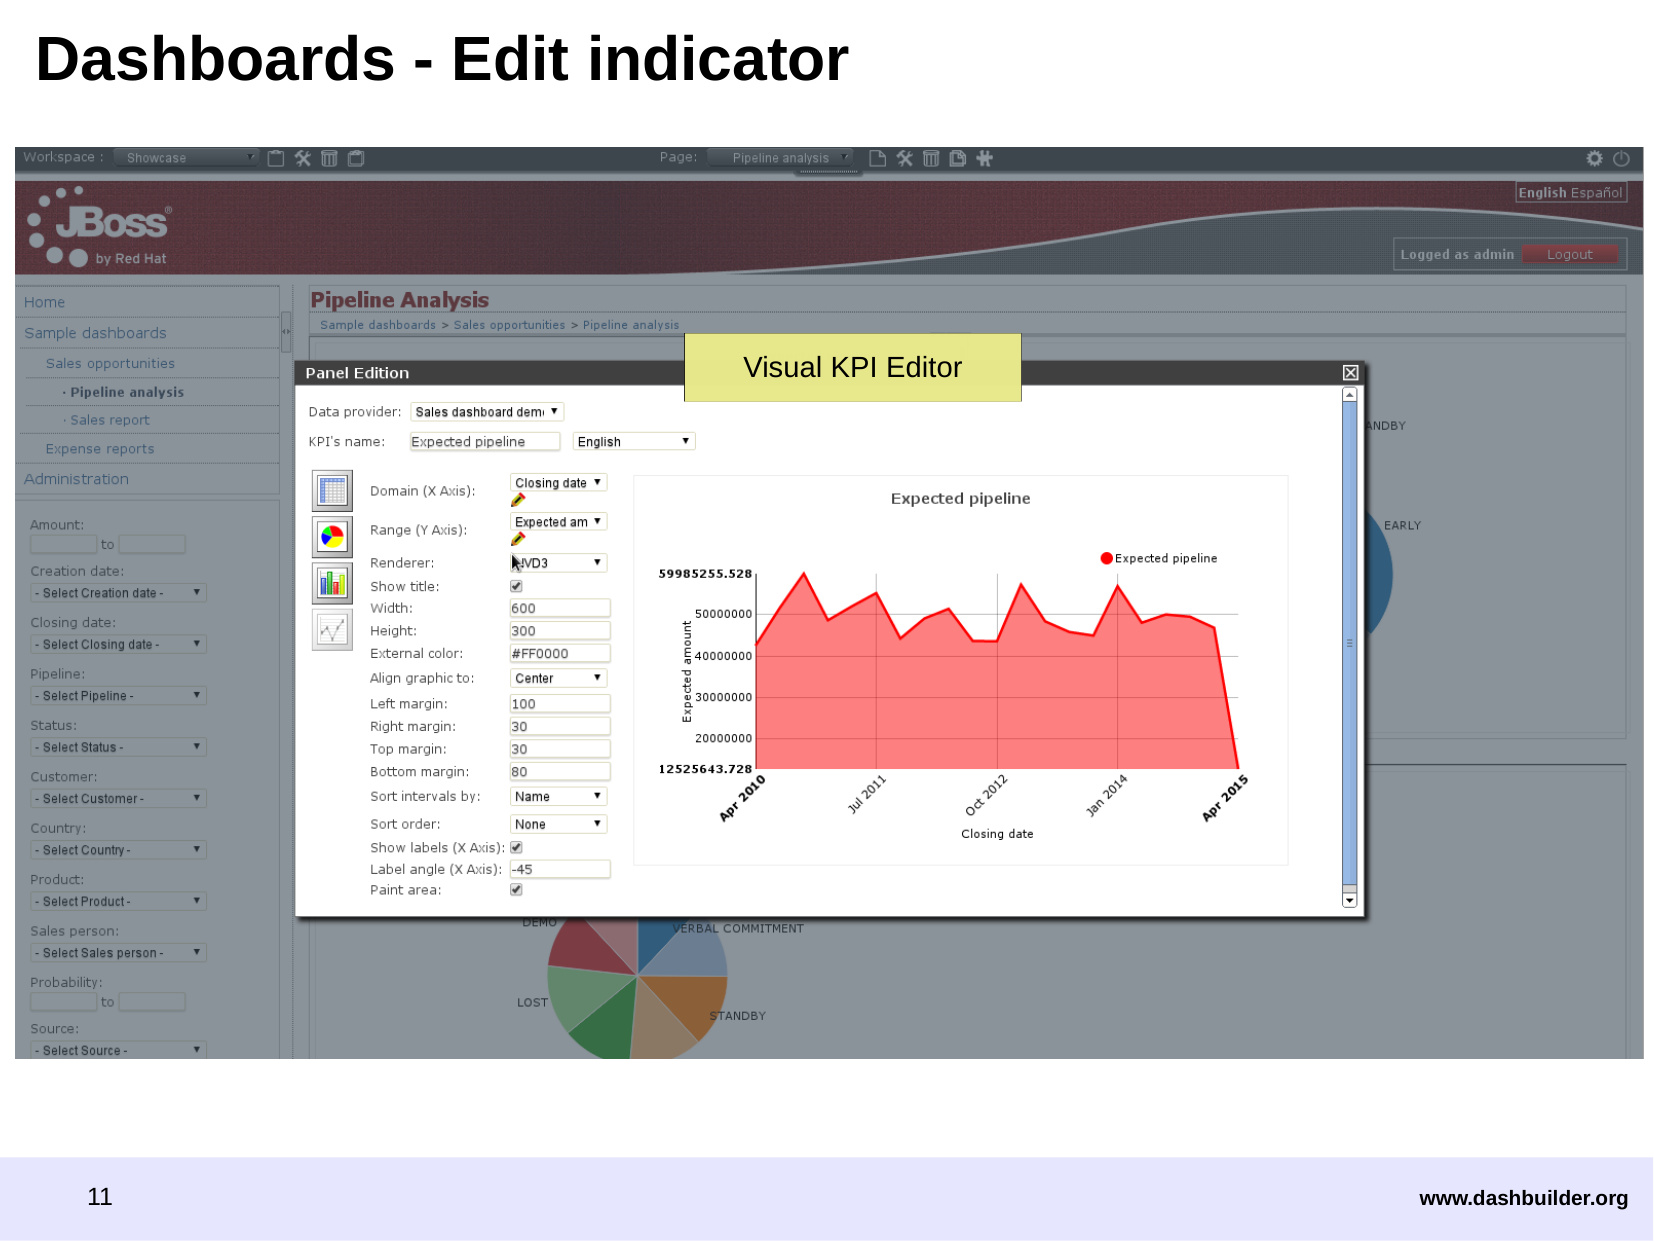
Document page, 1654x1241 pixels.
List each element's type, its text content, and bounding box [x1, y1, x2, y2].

title Dashboards - Edit indicator [35, 0, 1606, 119]
picture [15, 147, 1644, 1059]
title Visual KPI Editor [684, 333, 1022, 402]
